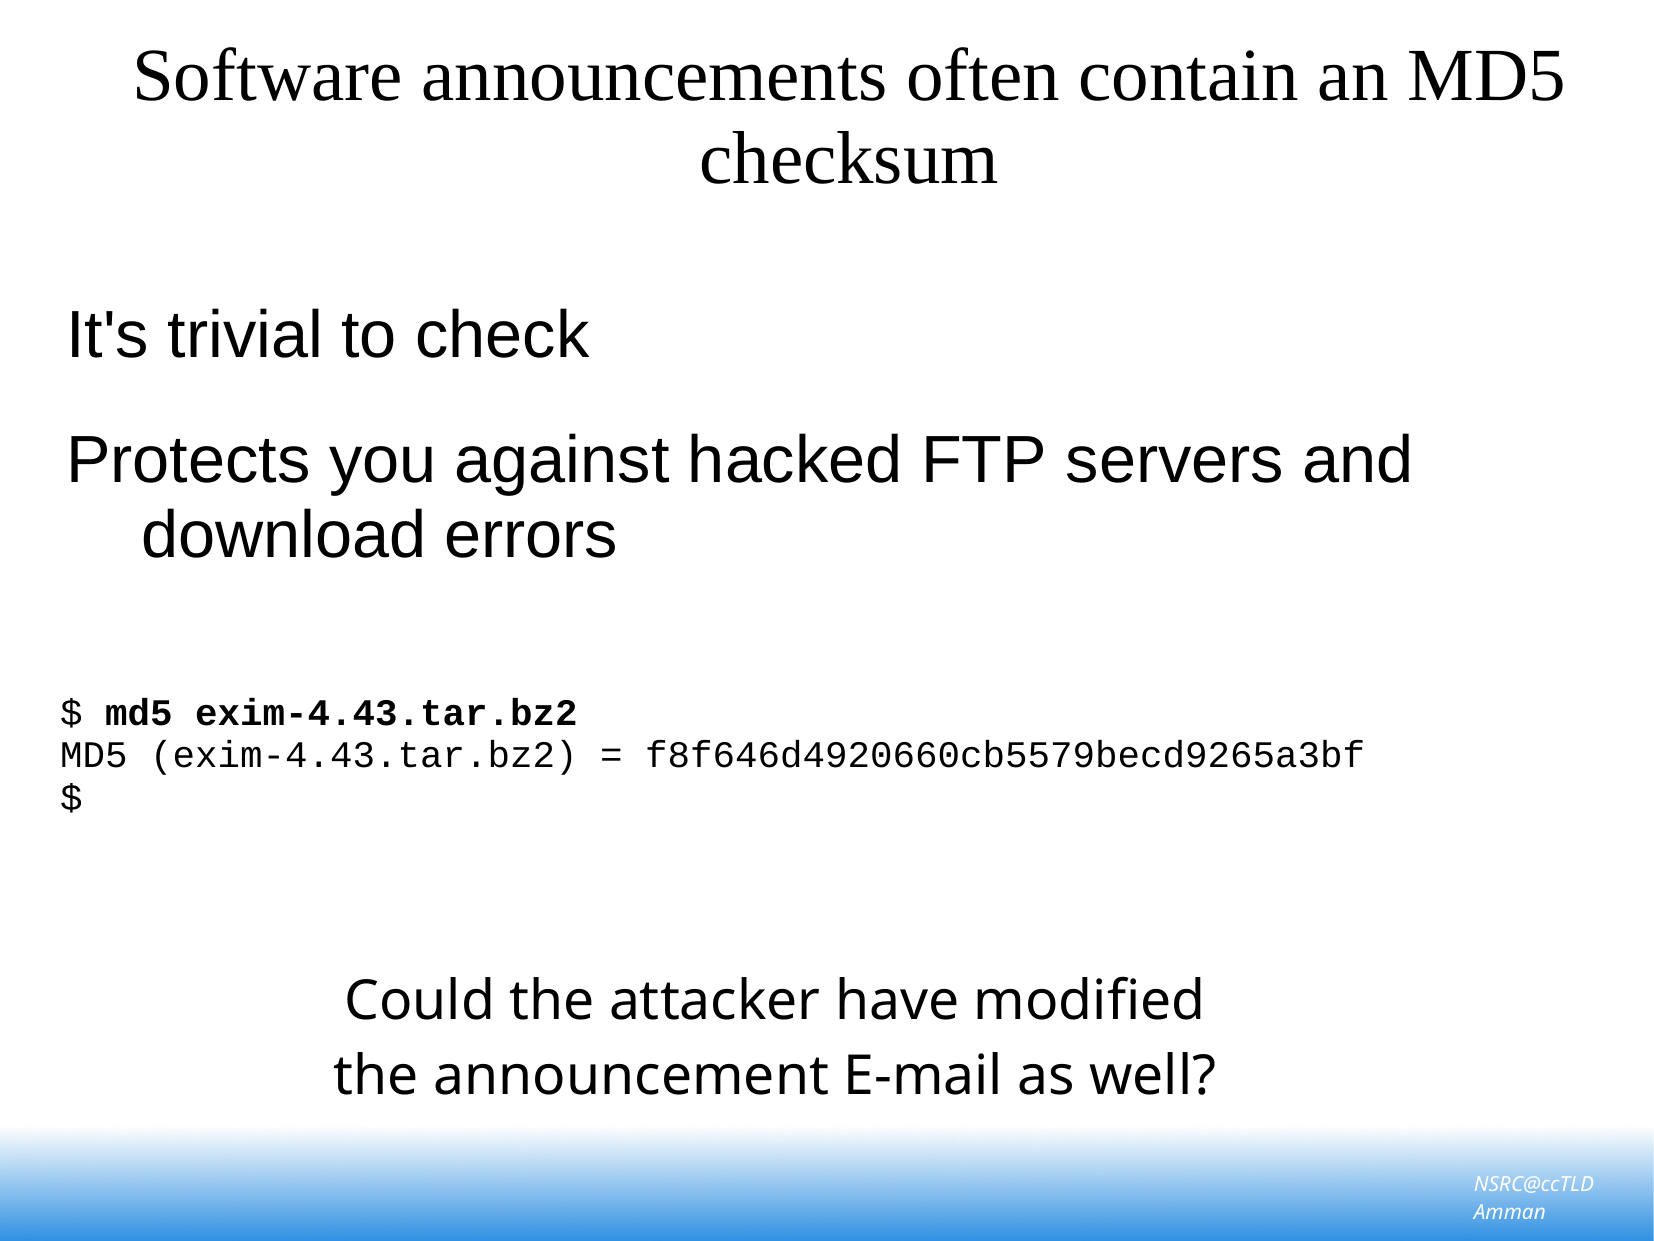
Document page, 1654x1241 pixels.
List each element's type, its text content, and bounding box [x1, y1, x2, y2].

text_box Could the attacker have modified the announcement E-mail as well? [333, 960, 1218, 1111]
picture [0, 1124, 1654, 1241]
text_box $ md5 exim-4.43.tar.bz2 MD5 (exim-4.43.tar.bz2) = f8f646d4920660cb5579becd9265a3bf $ [41, 684, 1613, 860]
title Software announcements often contain an MD5 checksum [76, 33, 1623, 223]
list It's trivial to check Protects you against hacked FTP servers and download errors [66, 297, 1531, 605]
